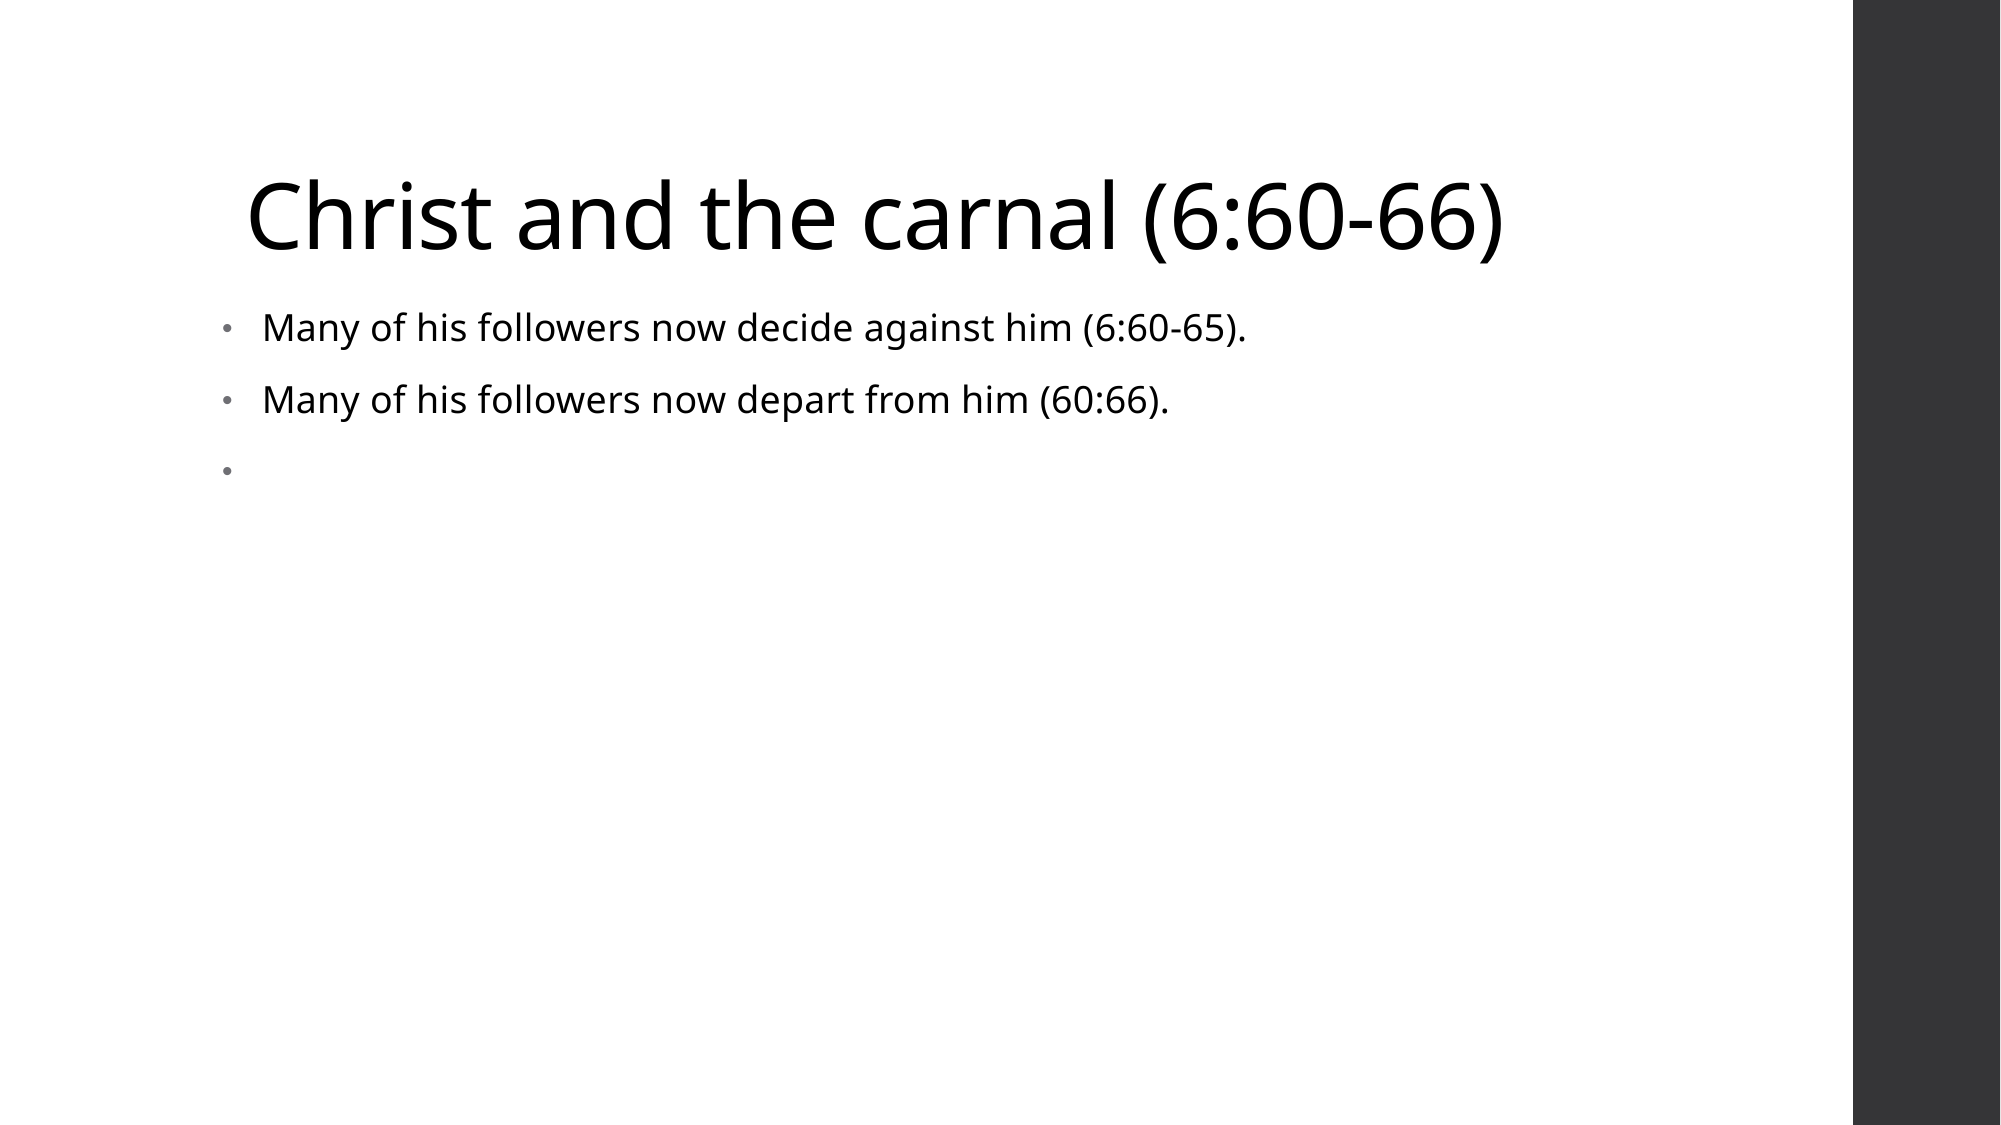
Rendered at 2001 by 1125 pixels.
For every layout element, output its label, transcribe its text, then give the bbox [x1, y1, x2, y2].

title Christ and the carnal (6:60-66) [206, 60, 1797, 278]
list Many of his followers now decide against him (6:60-65). Many of his followers now depart from him (60:66). [206, 299, 1617, 1014]
